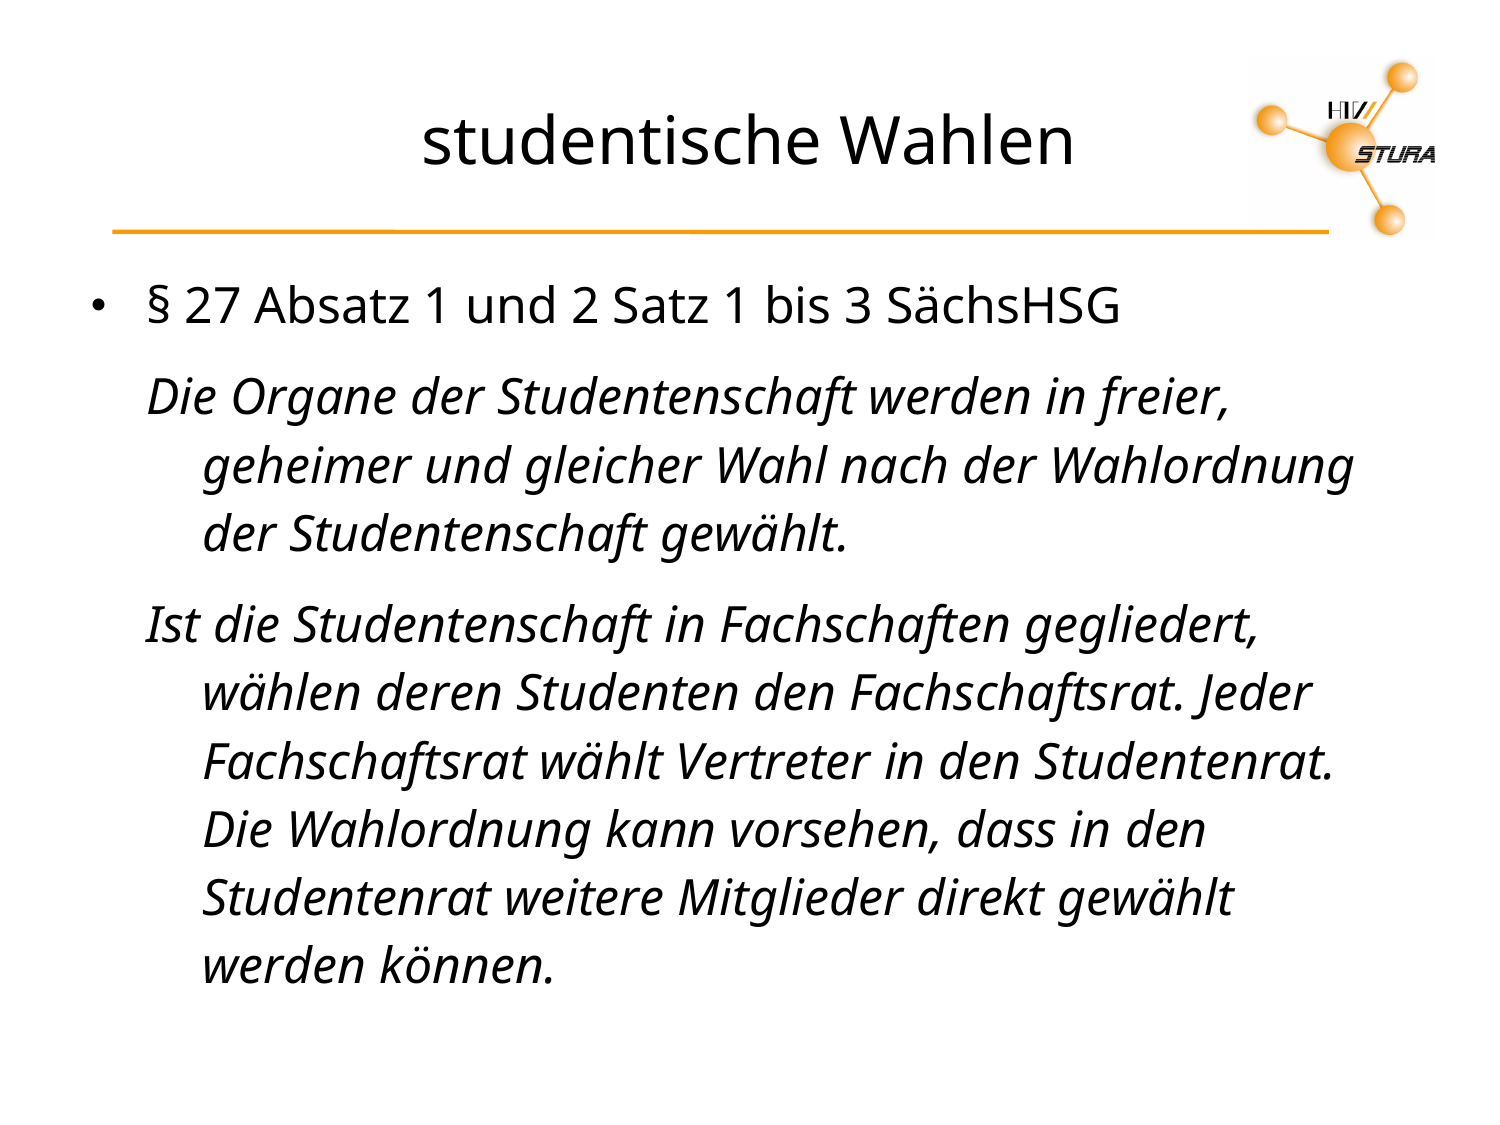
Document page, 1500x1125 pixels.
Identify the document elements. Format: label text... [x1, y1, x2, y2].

picture [1246, 54, 1435, 242]
list § 27 Absatz 1 und 2 Satz 1 bis 3 SächsHSG Die Organe der Studentenschaft werden in freier, geheimer und gleicher Wahl nach der Wahlordnung der Studentenschaft gewählt. Ist die Studentenschaft in Fachschaften gegliedert, wählen deren Studenten den Fachschaftsrat. Jeder Fachschaftsrat wählt Vertreter in den Studentenrat. Die Wahlordnung kann vorsehen, dass in den Studentenrat weitere Mitglieder direkt gewählt werden können. [75, 262, 1426, 1063]
title studentische Wahlen [74, 45, 1424, 233]
